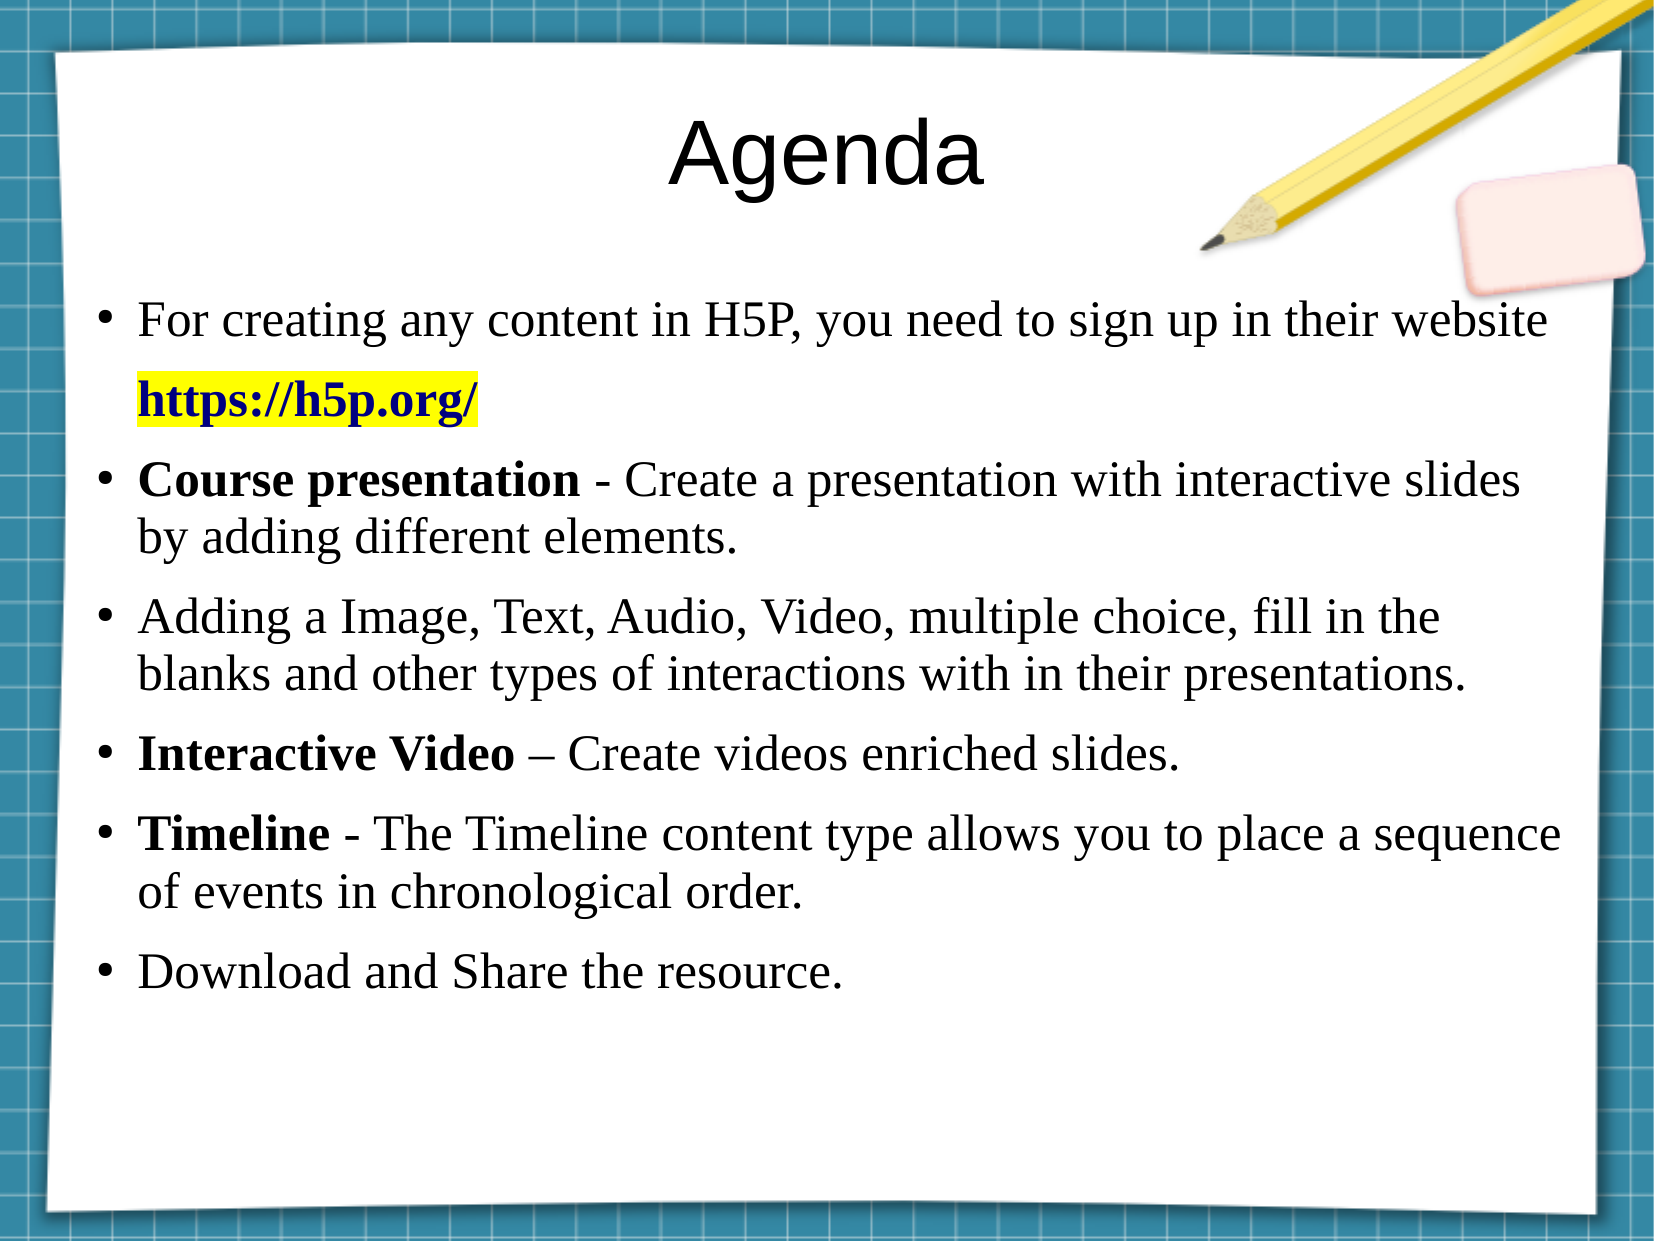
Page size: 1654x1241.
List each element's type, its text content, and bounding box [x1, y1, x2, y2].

picture [0, 0, 1654, 1241]
title Agenda [82, 49, 1571, 257]
list For creating any content in H5P, you need to sign up in their website https://h5p.org/ Course presentation - Create a presentation with interactive slides by adding different elements. Adding a Image, Text, Audio, Video, multiple choice, fill in the blanks and other types of interactions with in their presentations. Interactive Video – Create videos enriched slides. Timeline - The Timeline content type allows you to place a sequence of events in chronological order. Download and Share the resource. [82, 290, 1571, 1010]
